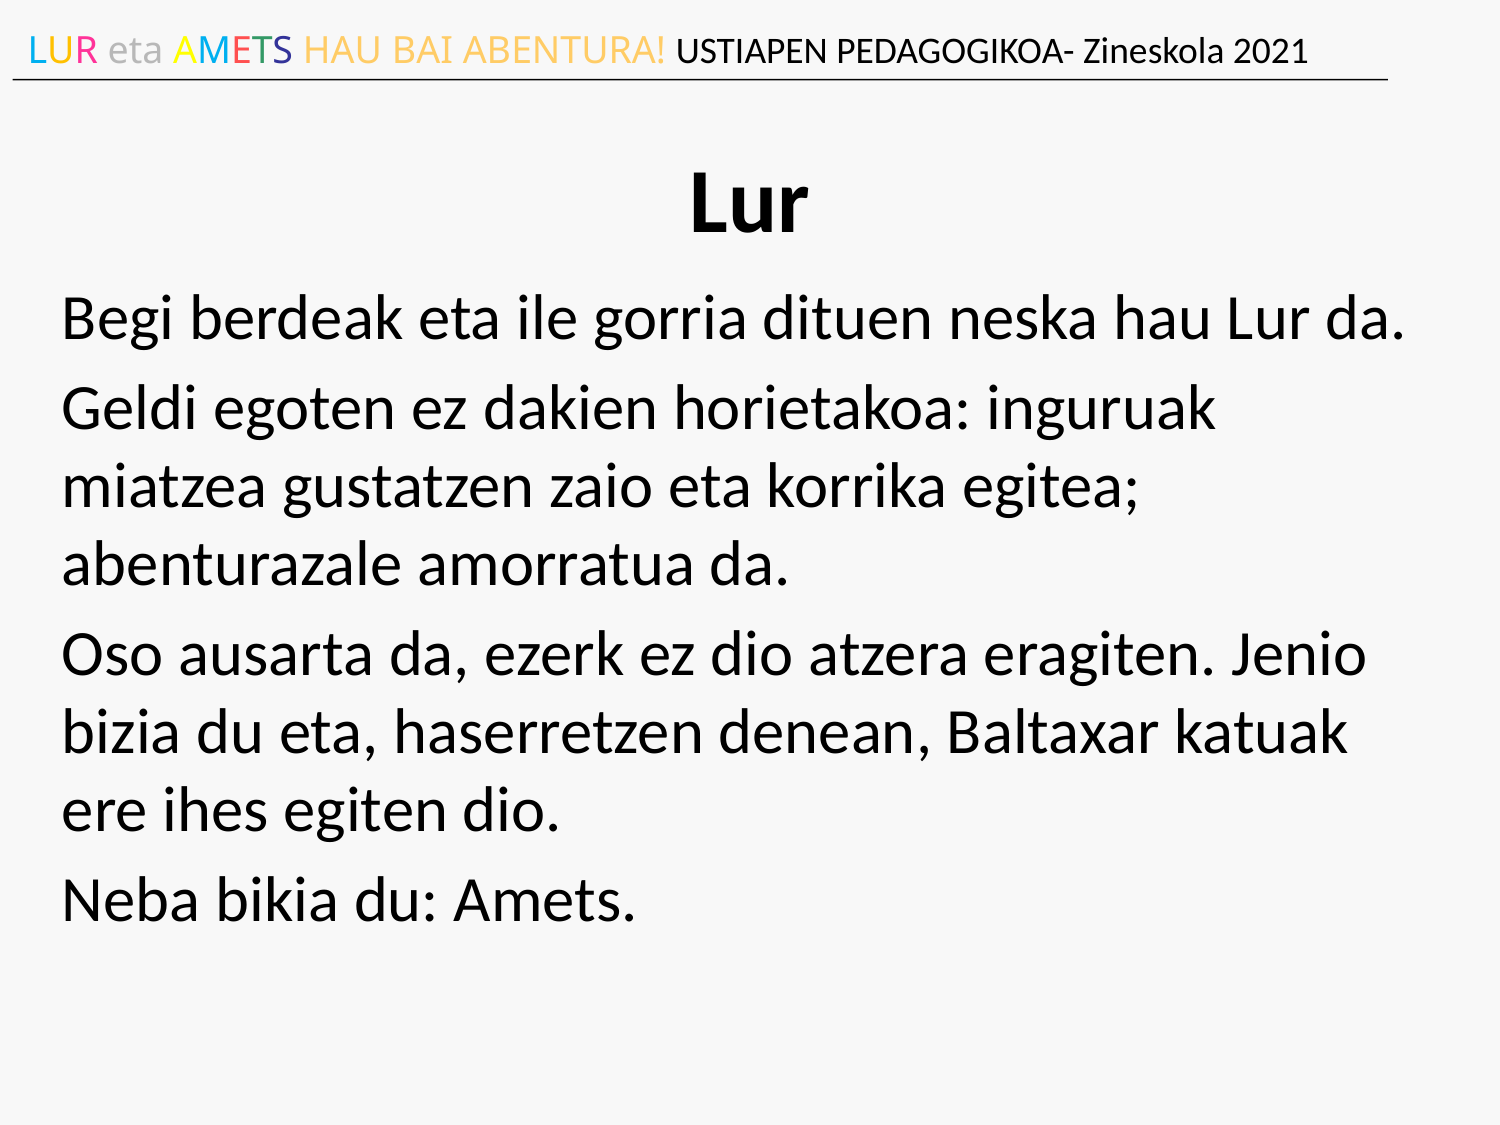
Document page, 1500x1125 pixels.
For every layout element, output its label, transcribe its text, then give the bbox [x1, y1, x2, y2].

title Lur [0, 101, 1500, 290]
list Begi berdeak eta ile gorria dituen neska hau Lur da. Geldi egoten ez dakien horietakoa: inguruak miatzea gustatzen zaio eta korrika egitea; abenturazale amorratua da. Oso ausarta da, ezerk ez dio atzera eragiten. Jenio bizia du eta, haserretzen denean, Baltaxar katuak ere ihes egiten dio. Neba bikia du: Amets. [46, 267, 1443, 1010]
text_box LUR eta AMETS HAU BAI ABENTURA! USTIAPEN PEDAGOGIKOA- Zineskola 2021 [12, 19, 1425, 79]
